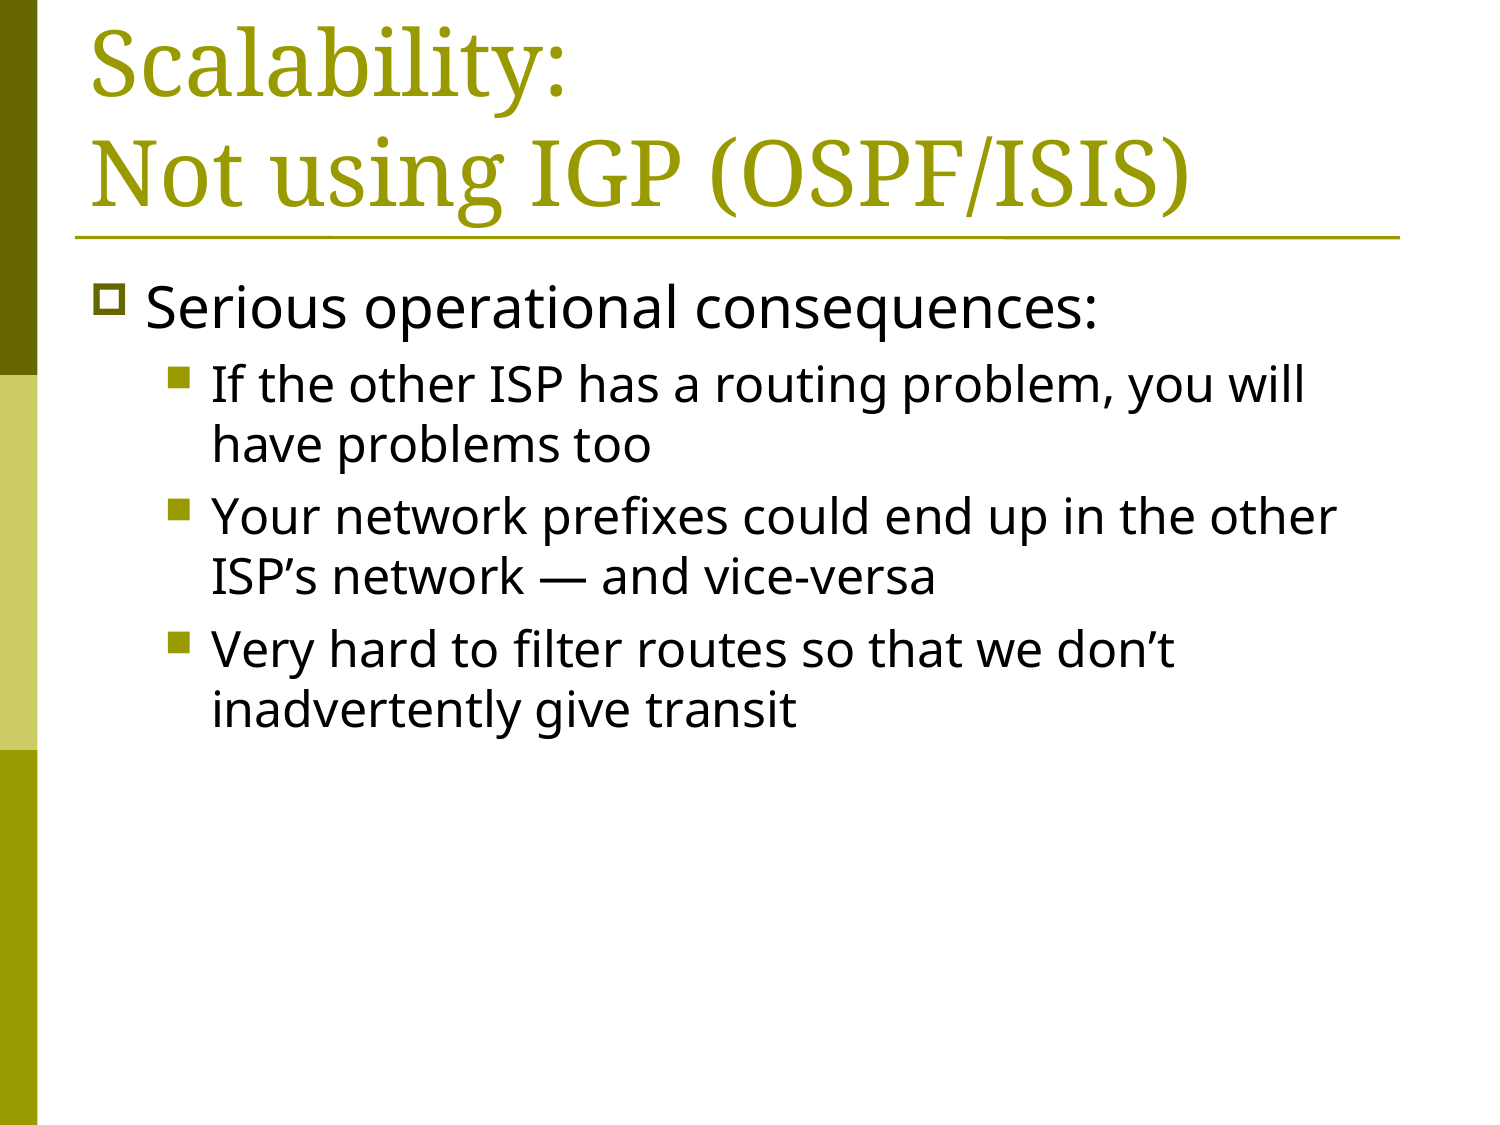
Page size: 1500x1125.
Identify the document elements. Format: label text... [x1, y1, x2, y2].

title Scalability: Not using IGP (OSPF/ISIS) [75, 0, 1426, 233]
list Serious operational consequences: If the other ISP has a routing problem, you will have problems too Your network prefixes could end up in the other ISP’s network — and vice-versa Very hard to filter routes so that we don’t inadvertently give transit [75, 262, 1426, 1006]
